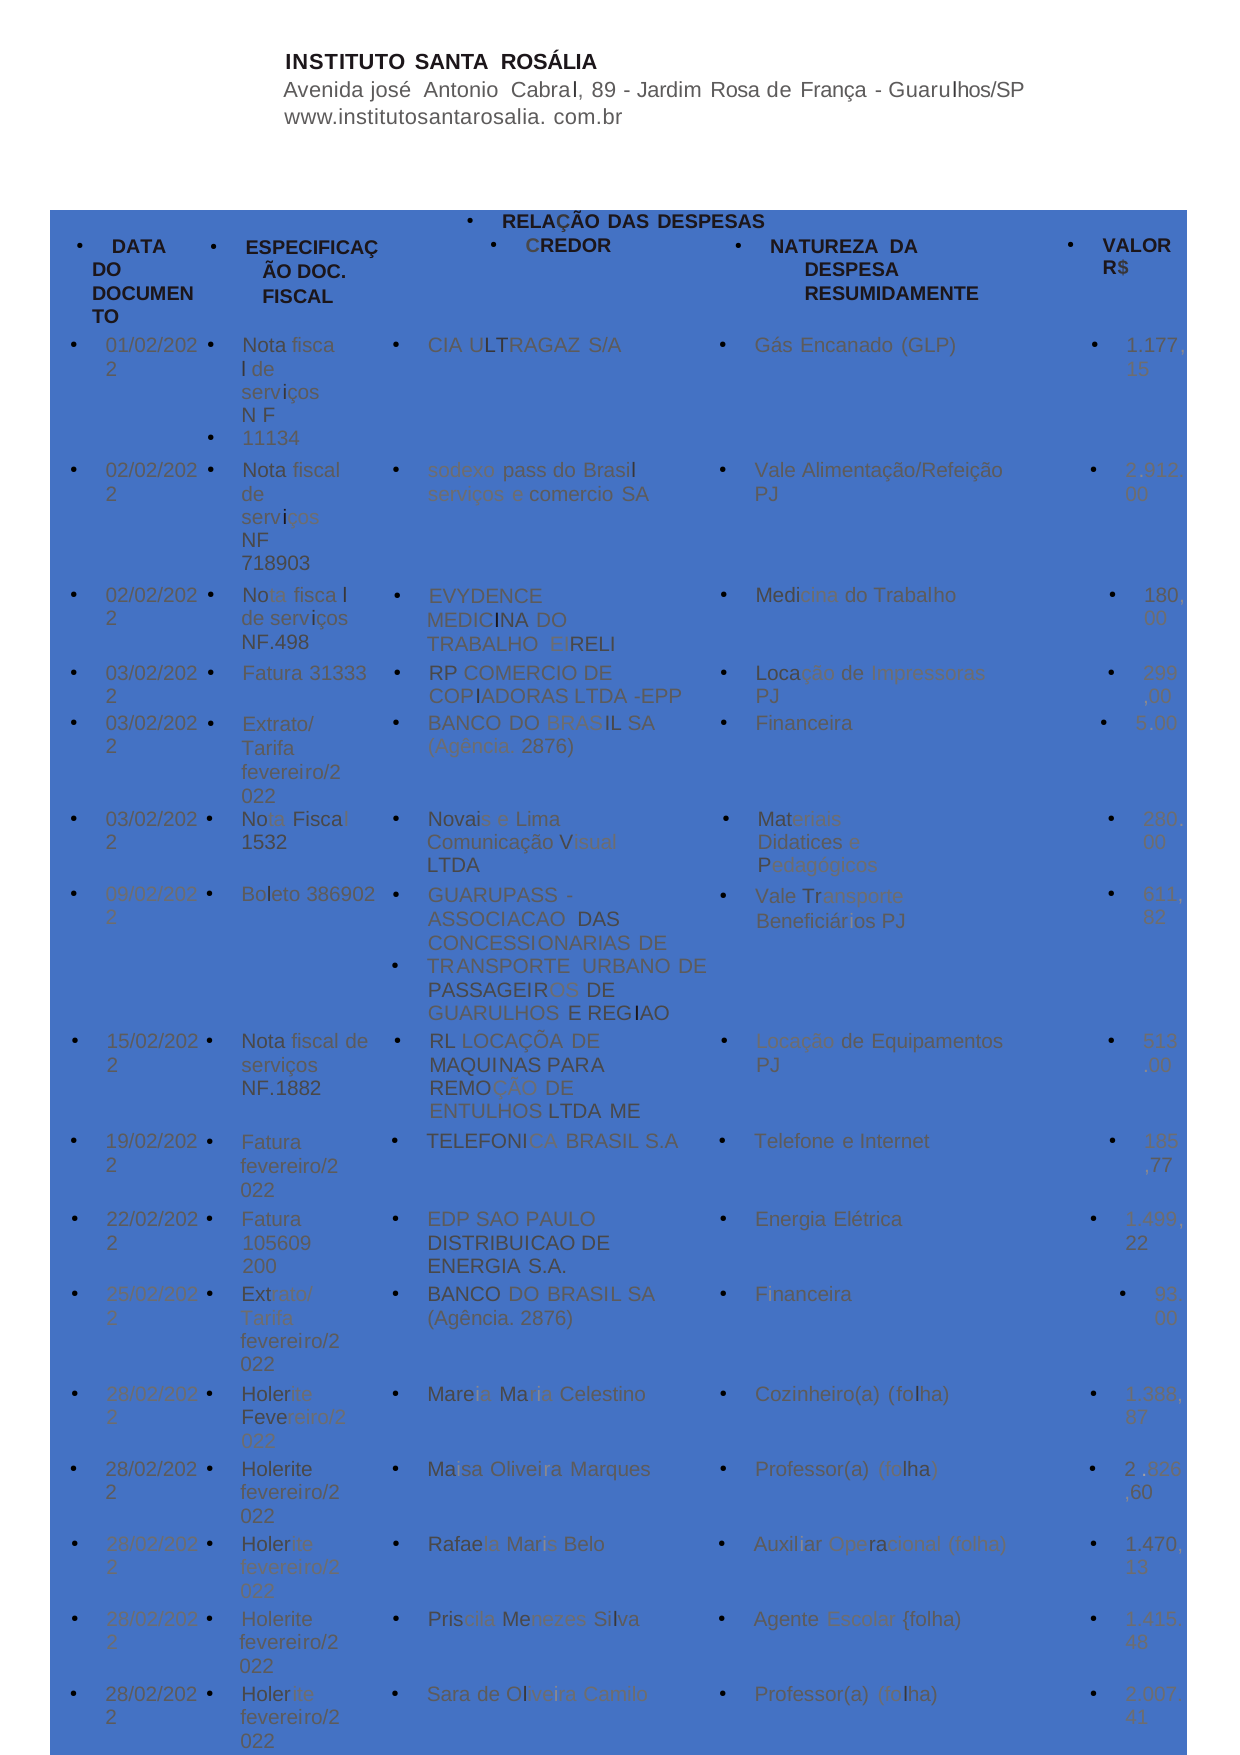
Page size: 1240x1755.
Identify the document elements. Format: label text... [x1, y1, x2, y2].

table_cell Sara de Oliveira Camilo [387, 1683, 715, 1755]
table_cell 180,00 [1012, 584, 1187, 662]
table_cell 5.00 [1012, 712, 1187, 808]
table_cell Locação de Impressoras PJ [715, 662, 1012, 712]
table_cell Locação de Equipamentos PJ [715, 1030, 1012, 1130]
table_cell 1.415.48 [1012, 1608, 1187, 1683]
table_cell NATUREZA DA DESPESA RESUMIDAMENTE [715, 234, 1012, 334]
table_cell 611,82 [1012, 883, 1187, 1030]
table_cell 28/02/2022 [50, 1608, 201, 1683]
table_cell Financeira [715, 1283, 1012, 1383]
table_cell 2.007.41 [1012, 1683, 1187, 1755]
table_cell Medicina do Trabalho [715, 584, 1012, 662]
table_cell Cozinheiro(a) (folha) [715, 1383, 1012, 1458]
table_cell EVYDENCE MEDICINA DO TRABALHO EIRELI [387, 584, 715, 662]
table_cell BANCO DO BRASIL SA (Agência. 2876) [387, 1283, 715, 1383]
table_cell Professor(a) (folha) [715, 1458, 1012, 1533]
table_cell CIA ULTRAGAZ S/A [387, 334, 715, 459]
table_cell 280.00 [1012, 808, 1187, 883]
table_cell Holerite fevereiro/2022 [201, 1683, 387, 1755]
table_cell 02/02/2022 [50, 584, 201, 662]
table_cell RL LOCAÇÕA DE MAQUINAS PARA REMOÇÃO DE ENTULHOS LTDA ME [387, 1030, 715, 1130]
table_cell Financeira [715, 712, 1012, 808]
table_cell Novais e Lima Comunicação Visual LTDA [387, 808, 715, 883]
table_cell Nota fisca l de serviços NF.498 [201, 584, 387, 662]
table_cell Materiais Didatices e Pedagógicos [715, 808, 1012, 883]
table_cell Vale Alimentação/Refeição PJ [715, 459, 1012, 584]
table_cell Vale Transporte Beneficiários PJ [715, 883, 1012, 1030]
table_cell Fatura 31333 [201, 662, 387, 712]
table_cell 28/02/2022 [50, 1383, 201, 1458]
table_cell Nota fiscal de serviços NF 718903 [201, 459, 387, 584]
table_cell 22/02/2022 [50, 1208, 201, 1283]
table_cell Rafaela Maris Belo [387, 1533, 715, 1608]
table_cell 28/02/2022 [50, 1683, 201, 1755]
table_cell 299 ,00 [1012, 662, 1187, 712]
table_cell Auxiliar Operacional (folha) [715, 1533, 1012, 1608]
table_cell 28/02/2022 [50, 1533, 201, 1608]
table_cell Telefone e Internet [715, 1130, 1012, 1208]
table_cell EDP SAO PAULO DISTRIBUICAO DE ENERGIA S.A. [387, 1208, 715, 1283]
table_cell 93.00 [1012, 1283, 1187, 1383]
table_cell Energia Elétrica [715, 1208, 1012, 1283]
table_cell 2 .826 ,60 [1012, 1458, 1187, 1533]
table_cell Holerite fevereiro/2022 [201, 1533, 387, 1608]
table_cell Professor(a) (folha) [715, 1683, 1012, 1755]
table_cell 02/02/2022 [50, 459, 201, 584]
table_cell 19/02/2022 [50, 1130, 201, 1208]
table_cell 185 ,77 [1012, 1130, 1187, 1208]
table_cell 1.388,87 [1012, 1383, 1187, 1458]
table_cell Extrato/Tarifa fevereiro/2022 [201, 1283, 387, 1383]
table_cell Nota Fiscal 1532 [201, 808, 387, 883]
table_cell 2.912.00 [1012, 459, 1187, 584]
table_cell DATA DO DOCUMENTO [50, 234, 201, 334]
table_cell 28/02/2022 [50, 1458, 201, 1533]
table_cell GUARUPASS - ASSOCIACAO DAS CONCESSIONARIAS DE TRANSPORTE URBANO DE PASSAGEIROS DE GUARULHOS E REGIAO [387, 883, 715, 1030]
table_cell Gás Encanado (GLP) [715, 334, 1012, 459]
table_cell Nota fiscal de serviços NF.1882 [201, 1030, 387, 1130]
table_cell 25/02/2022 [50, 1283, 201, 1383]
table_cell 03/02/2022 [50, 808, 201, 883]
table_cell Holerite fevereiro/2022 [201, 1608, 387, 1683]
table_cell CREDOR [387, 234, 715, 334]
table_cell sodexo pass do Brasil serviços e comercio SA [387, 459, 715, 584]
table_cell VALOR R$ [1012, 234, 1187, 334]
table_cell RP COMERCIO DE COPIADORAS LTDA -EPP [387, 662, 715, 712]
table_cell 03/02/2022 [50, 662, 201, 712]
table_cell Extrato/Tarifa fevereiro/2022 [201, 712, 387, 808]
table_cell 03/02/2022 [50, 712, 201, 808]
table_cell ESPECIFICAÇÃO DOC. FISCAL [201, 234, 387, 334]
text_box INSTITUTO SANTA ROSÁLIA Avenida josé Antonio Cabral, 89 - Jardim Rosa de França - Guarulhos/SP www.institutosantarosalia. com.br [281, 47, 1034, 130]
table_cell Fatura 105609200 [201, 1208, 387, 1283]
table_header RELAÇÃO DAS DESPESAS [50, 210, 1187, 234]
table_cell 15/02/2022 [50, 1030, 201, 1130]
table_cell Fatura fevereiro/2022 [201, 1130, 387, 1208]
table_cell Mareia Maria Celestino [387, 1383, 715, 1458]
table_cell Holerite fevereiro/2022 [201, 1458, 387, 1533]
table_cell Holerite Fevereiro/2022 [201, 1383, 387, 1458]
table_cell 09/02/2022 [50, 883, 201, 1030]
table_cell 513 .00 [1012, 1030, 1187, 1130]
table_cell TELEFONICA BRASIL S.A [387, 1130, 715, 1208]
table_cell Nota fisca l de serviços N F 11134 [201, 334, 387, 459]
table_cell Maisa Oliveira Marques [387, 1458, 715, 1533]
table_cell Priscila Menezes Silva [387, 1608, 715, 1683]
table_cell 1.470,13 [1012, 1533, 1187, 1608]
table_cell 1.177,15 [1012, 334, 1187, 459]
table_cell BANCO DO BRASIL SA (Agência. 2876) [387, 712, 715, 808]
table_cell Agente Escolar {folha) [715, 1608, 1012, 1683]
table_cell 01/02/2022 [50, 334, 201, 459]
table_cell Boleto 386902 [201, 883, 387, 1030]
table_cell 1.499,22 [1012, 1208, 1187, 1283]
